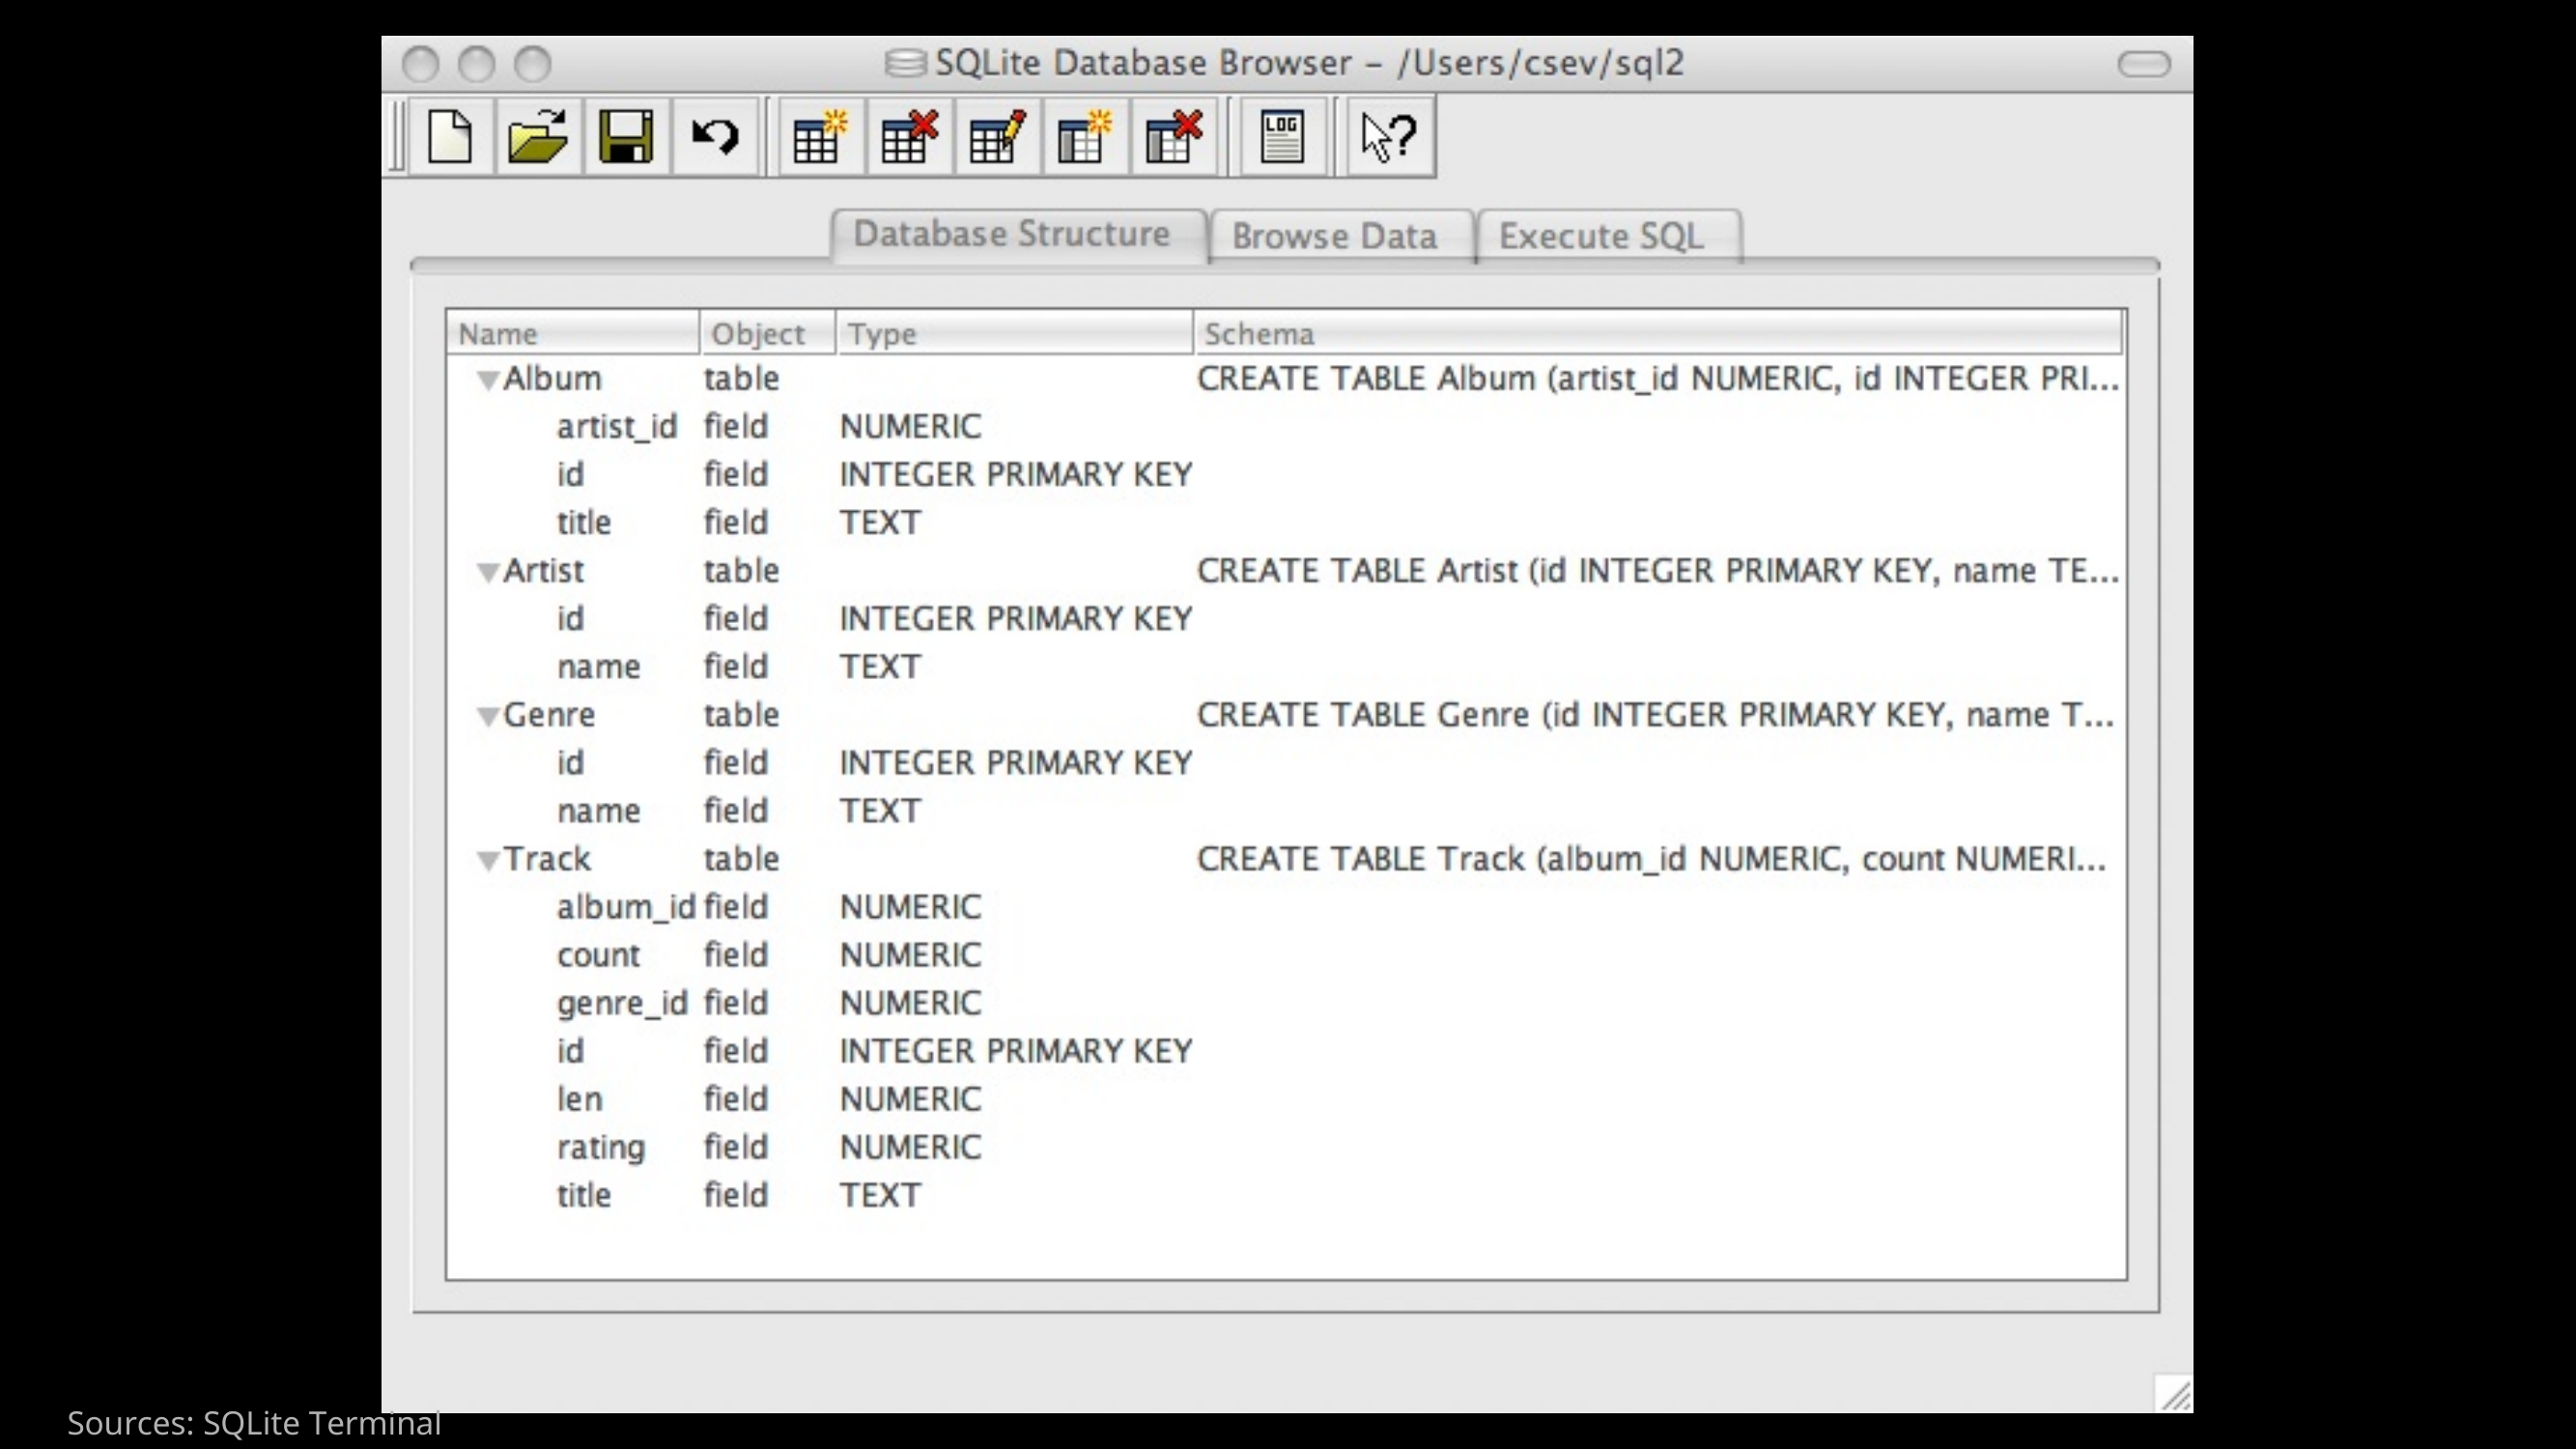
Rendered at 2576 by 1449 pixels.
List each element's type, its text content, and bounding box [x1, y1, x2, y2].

text_box Sources: SQLite Terminal [52, 1395, 458, 1449]
picture [382, 36, 2194, 1413]
